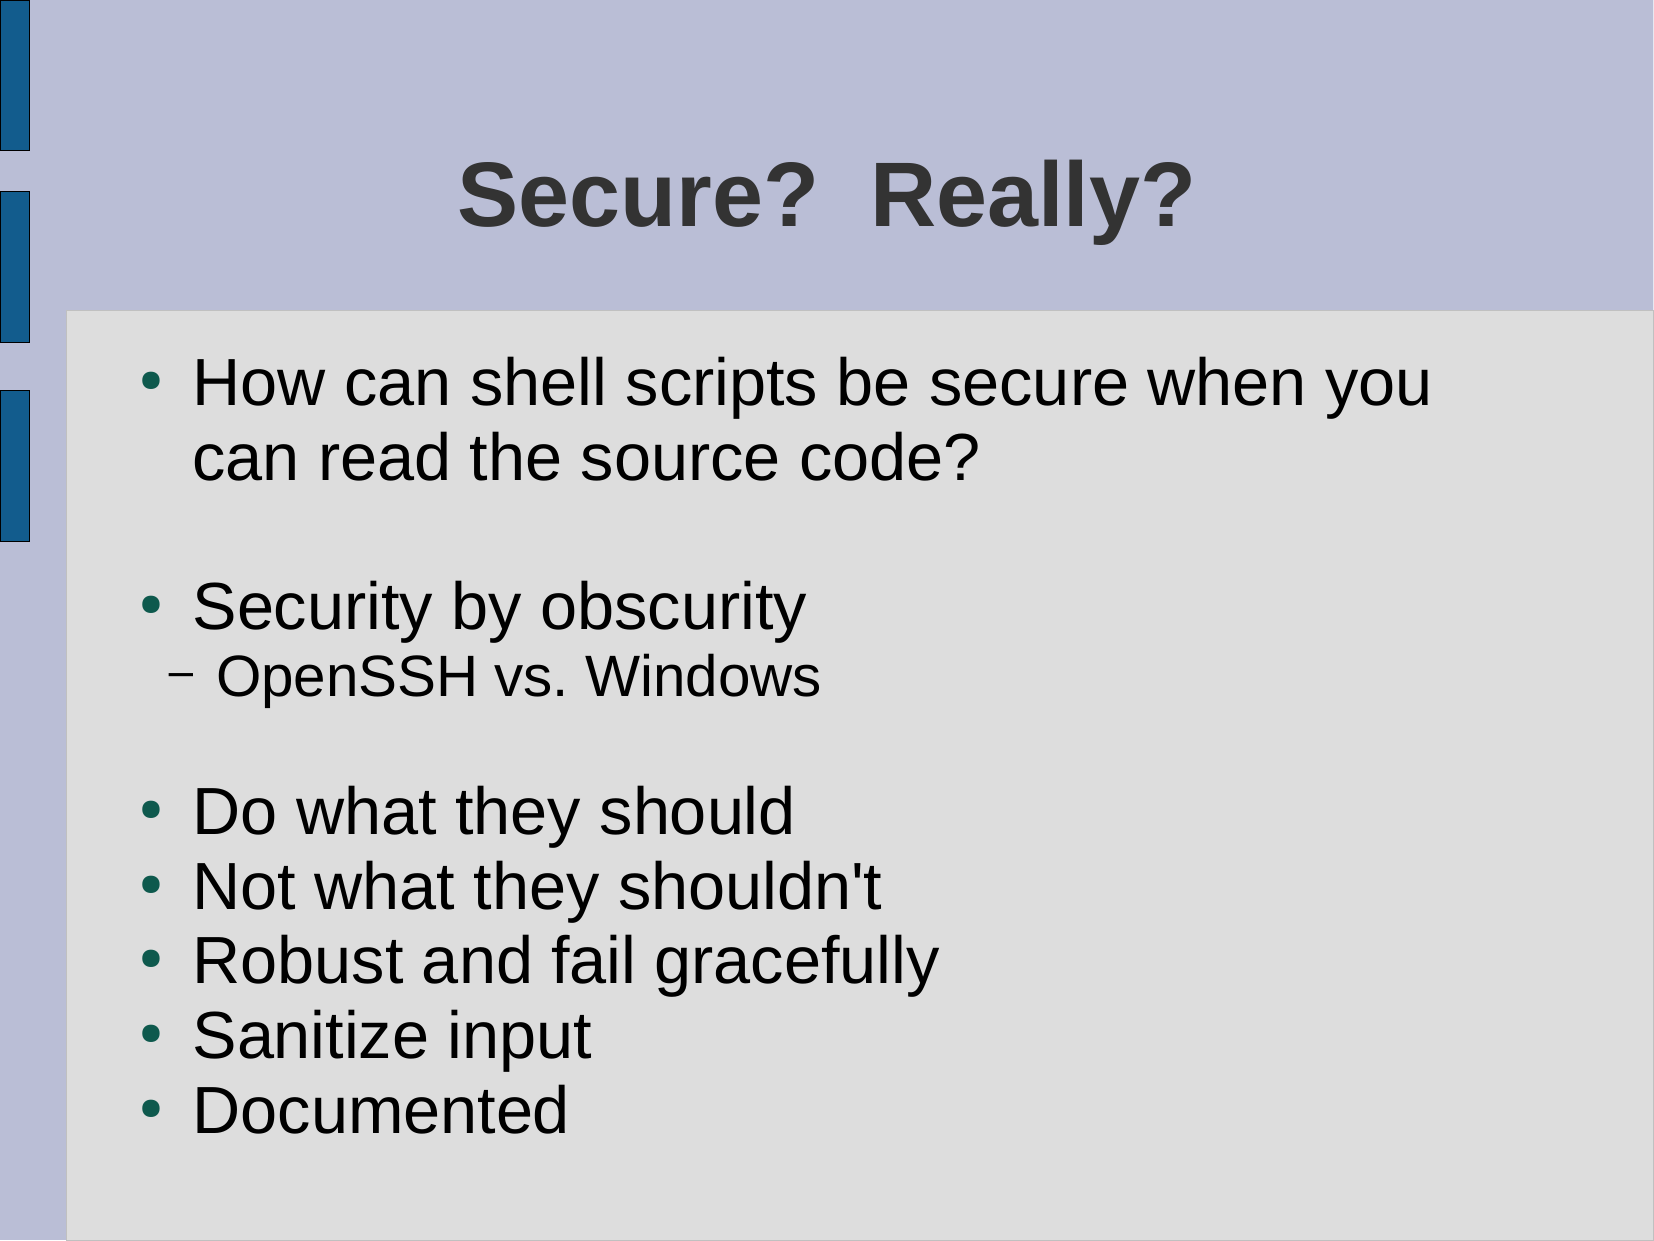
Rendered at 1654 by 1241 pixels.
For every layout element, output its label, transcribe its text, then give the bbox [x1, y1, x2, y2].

title Secure? Really? [121, 98, 1534, 291]
list How can shell scripts be secure when you can read the source code? Security by obscurity OpenSSH vs. Windows Do what they should Not what they shouldn't Robust and fail gracefully Sanitize input Documented [121, 344, 1534, 1148]
